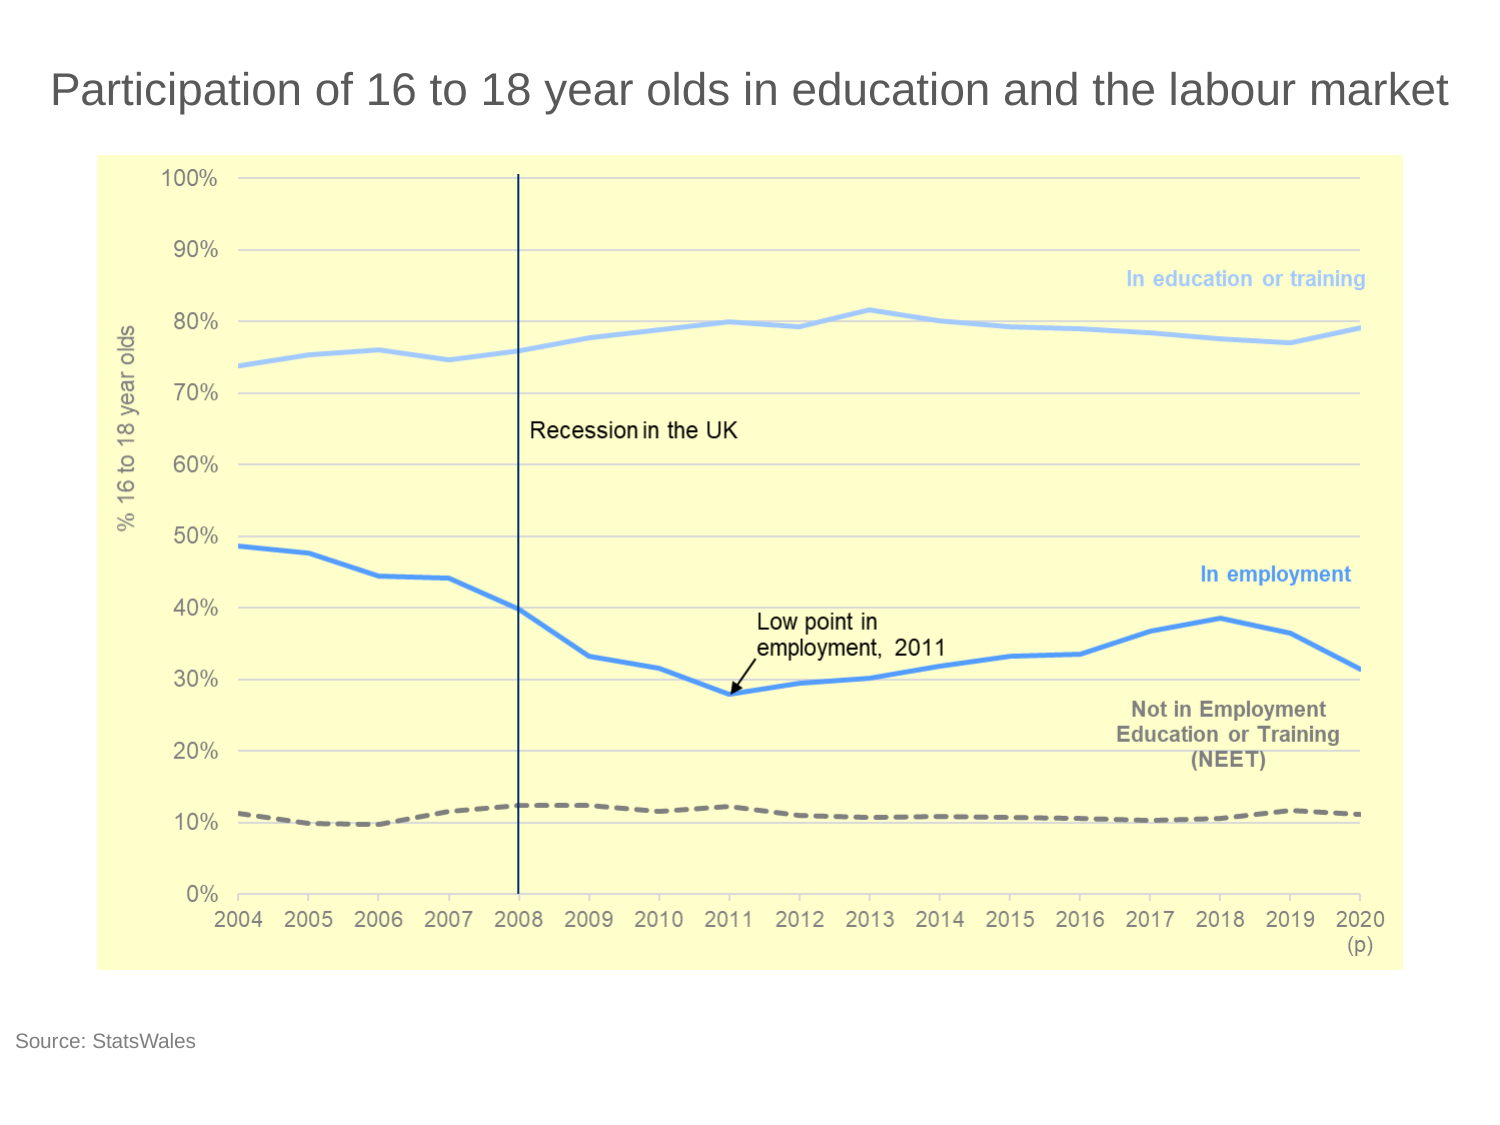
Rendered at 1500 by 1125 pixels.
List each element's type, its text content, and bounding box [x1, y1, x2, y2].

picture [97, 155, 1403, 970]
text_box Source: StatsWales [0, 1020, 1500, 1061]
title Participation of 16 to 18 year olds in education and the labour market [0, 1, 1500, 173]
